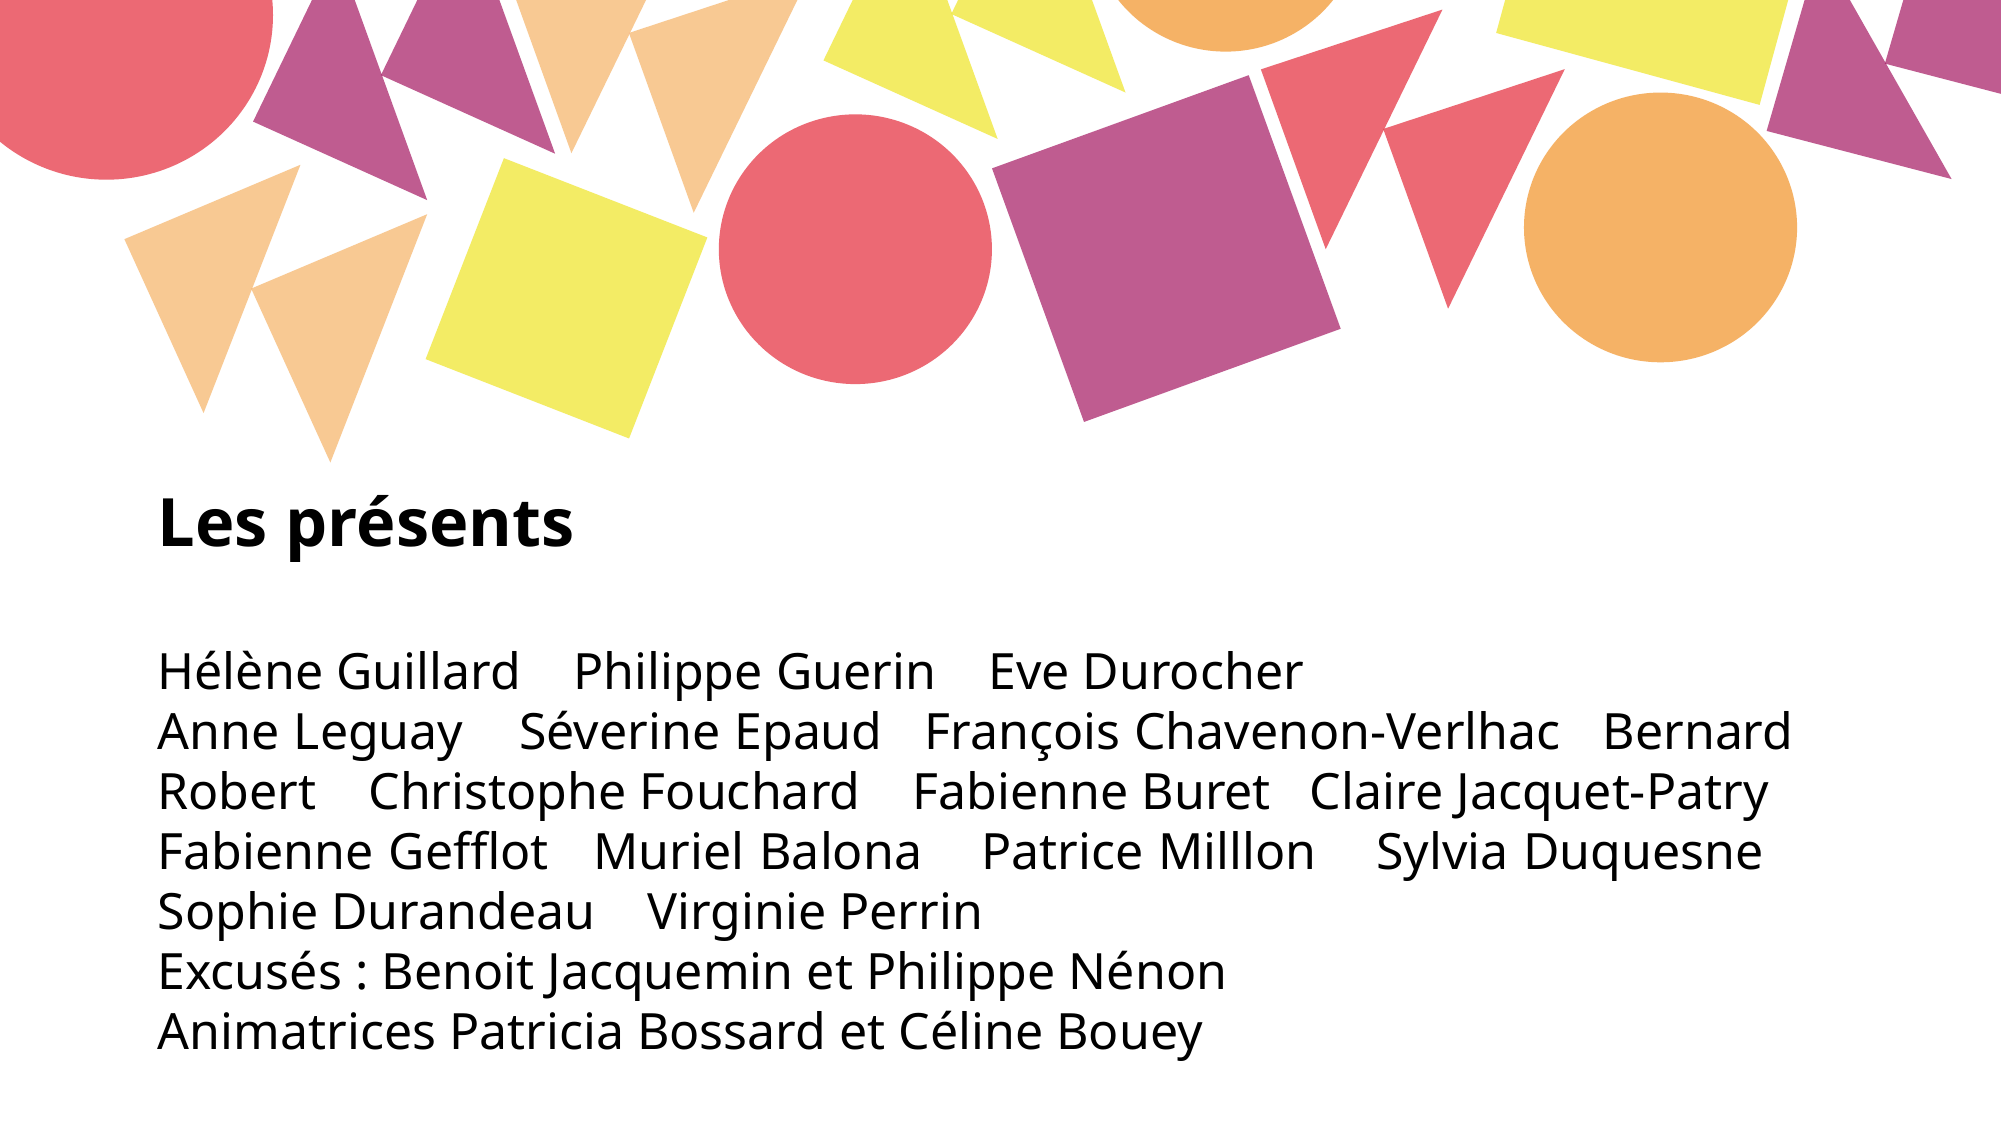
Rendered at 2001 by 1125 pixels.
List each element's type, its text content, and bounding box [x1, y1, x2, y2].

picture [0, 0, 2000, 463]
text_box Les présents Hélène Guillard Philippe Guerin Eve Durocher Anne Leguay Séverine Epaud François Chavenon-Verlhac Bernard Robert Christophe Fouchard Fabienne Buret Claire Jacquet-Patry Fabienne Gefflot Muriel Balona Patrice Milllon Sylvia Duquesne Sophie Durandeau Virginie Perrin Excusés : Benoit Jacquemin et Philippe Nénon Animatrices Patricia Bossard et Céline Bouey [142, 472, 1858, 1125]
